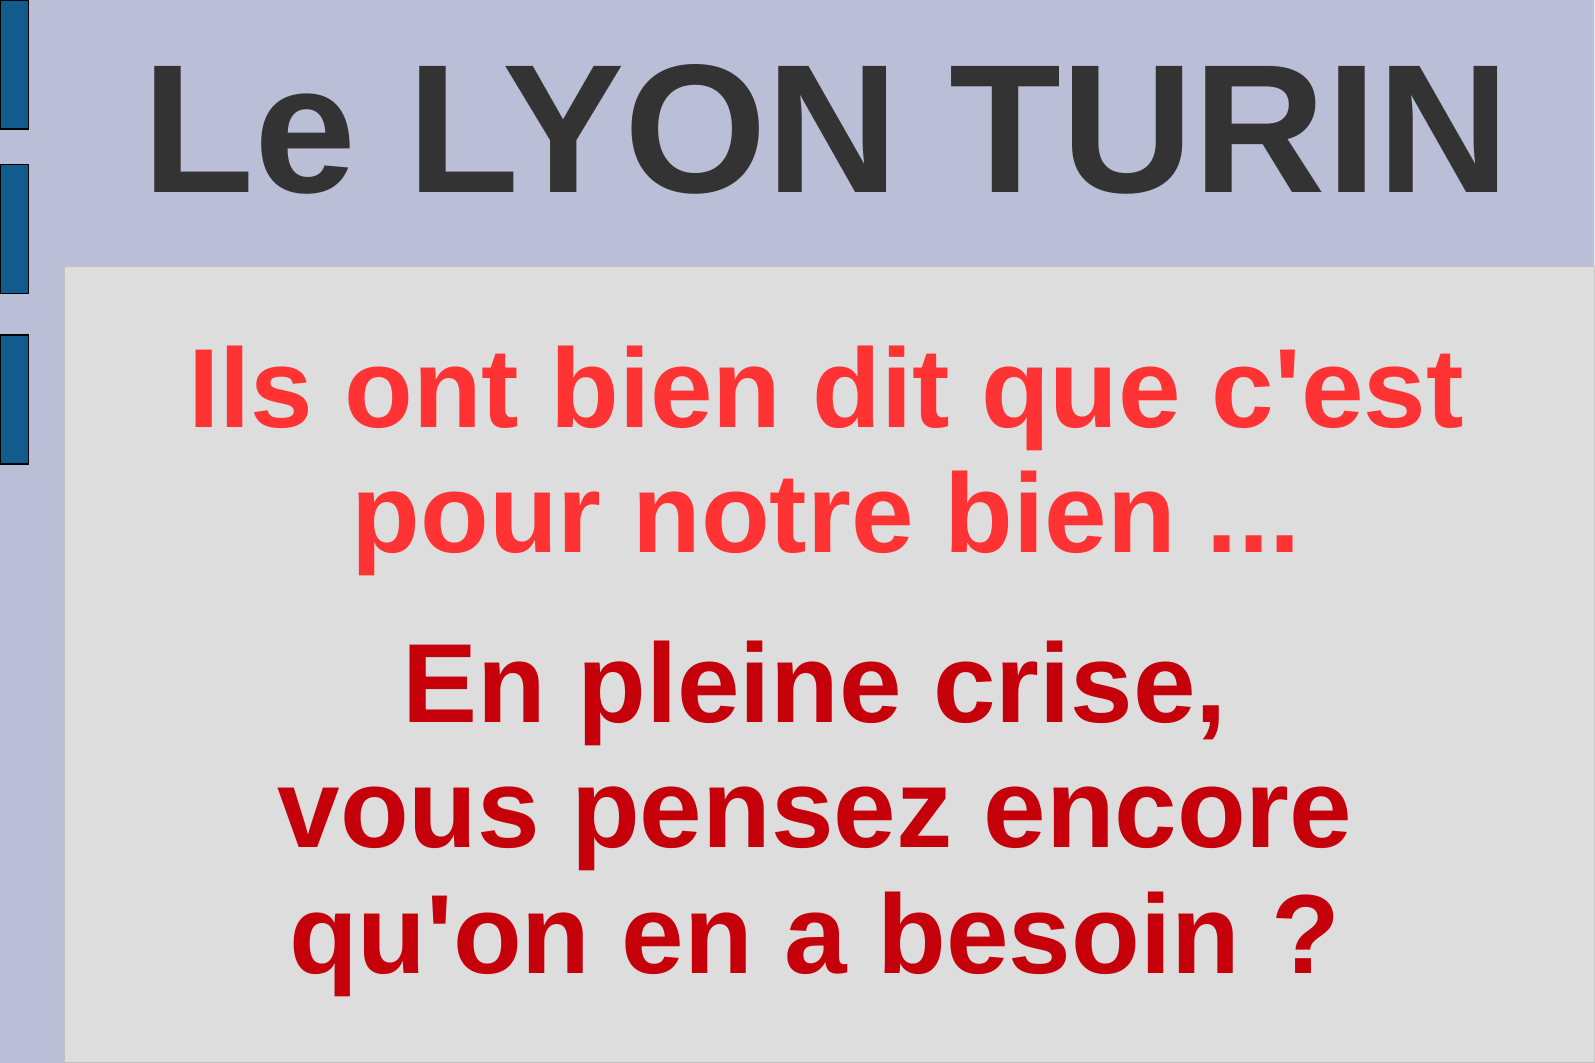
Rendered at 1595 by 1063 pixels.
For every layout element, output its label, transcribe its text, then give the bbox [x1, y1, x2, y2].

text_box Ils ont bien dit que c'est pour notre bien ... [374, 502, 399, 543]
text_box Ils ont bien dit que c'est pour notre bien ... [130, 319, 1524, 571]
text_box En pleine crise, vous pensez encore qu'on en a besoin ? [118, 613, 1512, 991]
text_box Le LYON TURIN [129, 15, 1524, 221]
